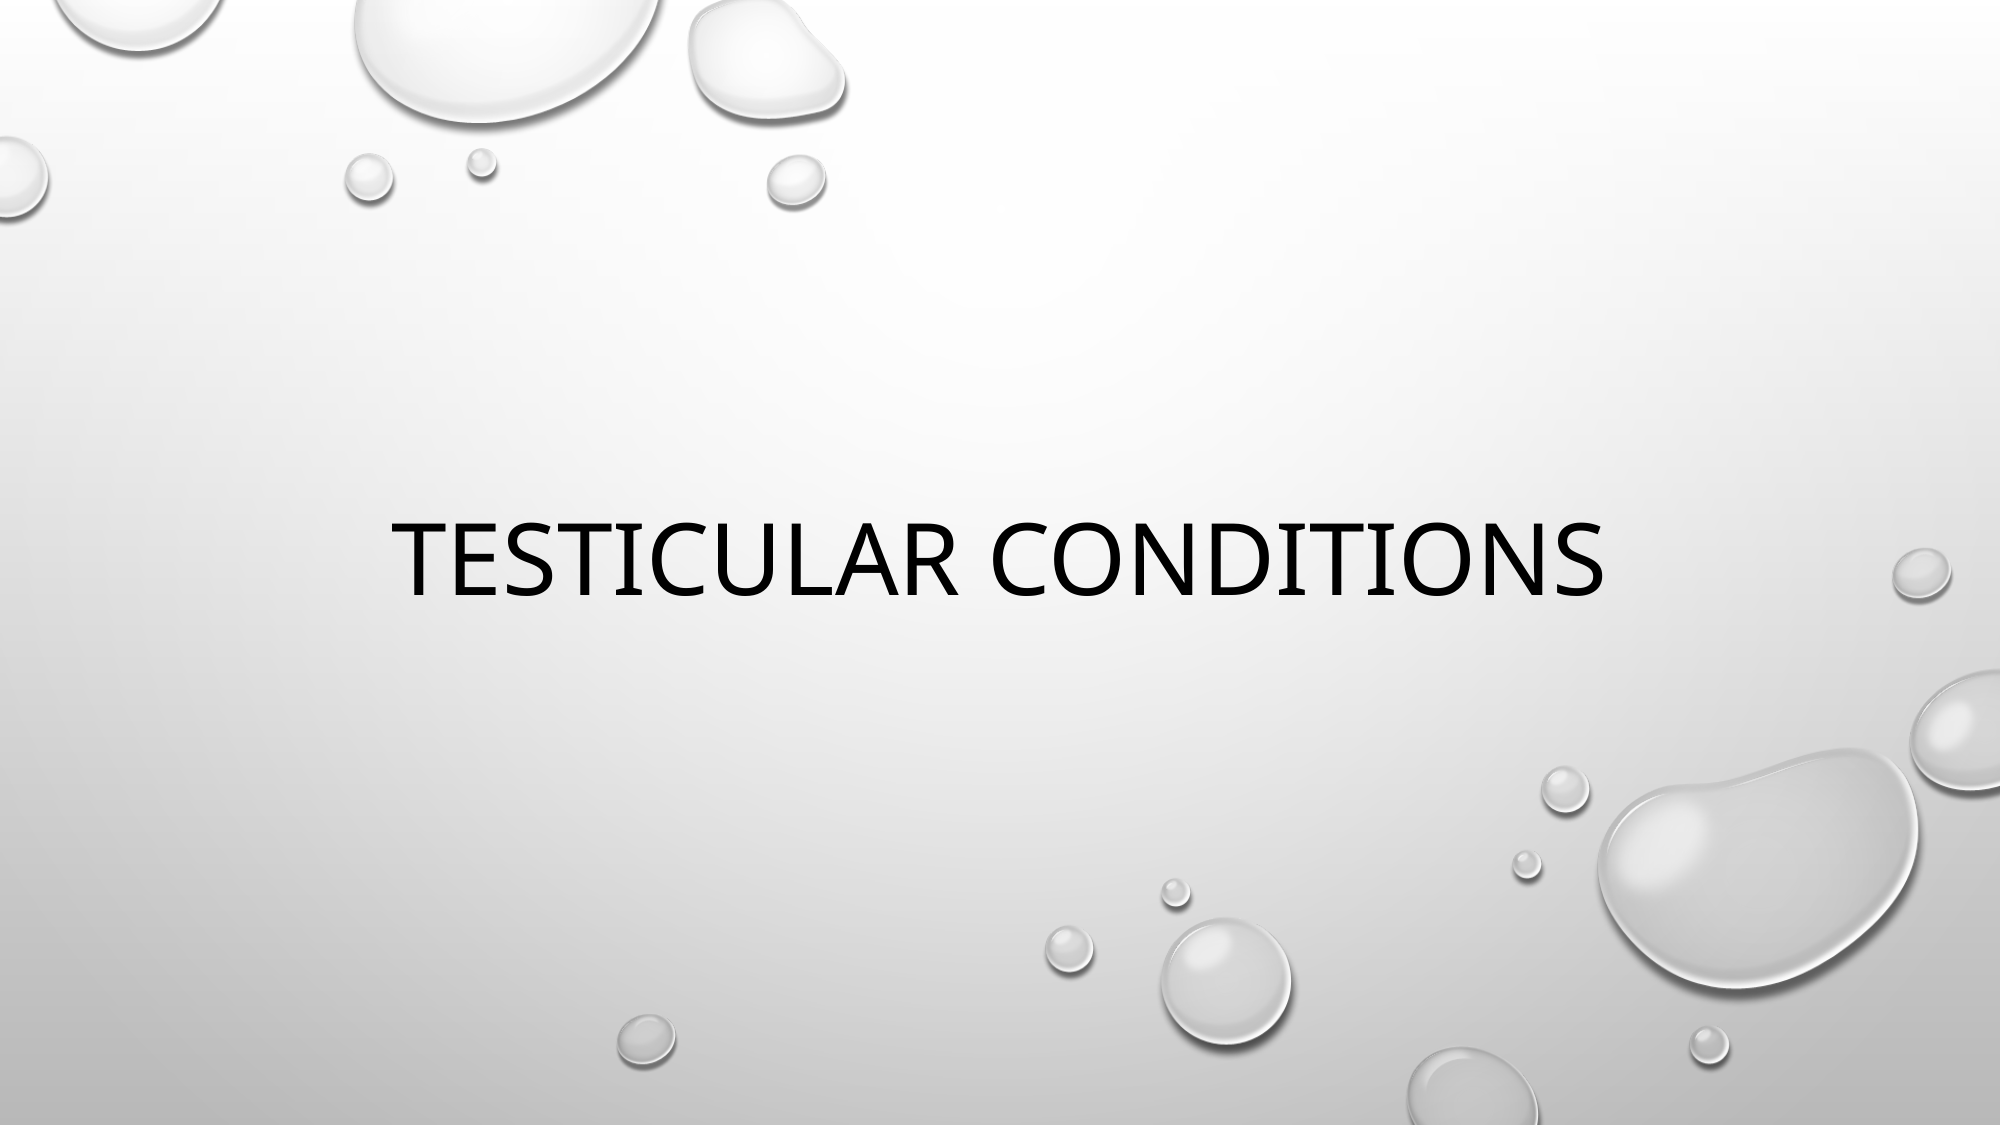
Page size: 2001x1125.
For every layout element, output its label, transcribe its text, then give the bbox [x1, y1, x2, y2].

title TESTICULAR CONDITIONS [287, 213, 1713, 625]
